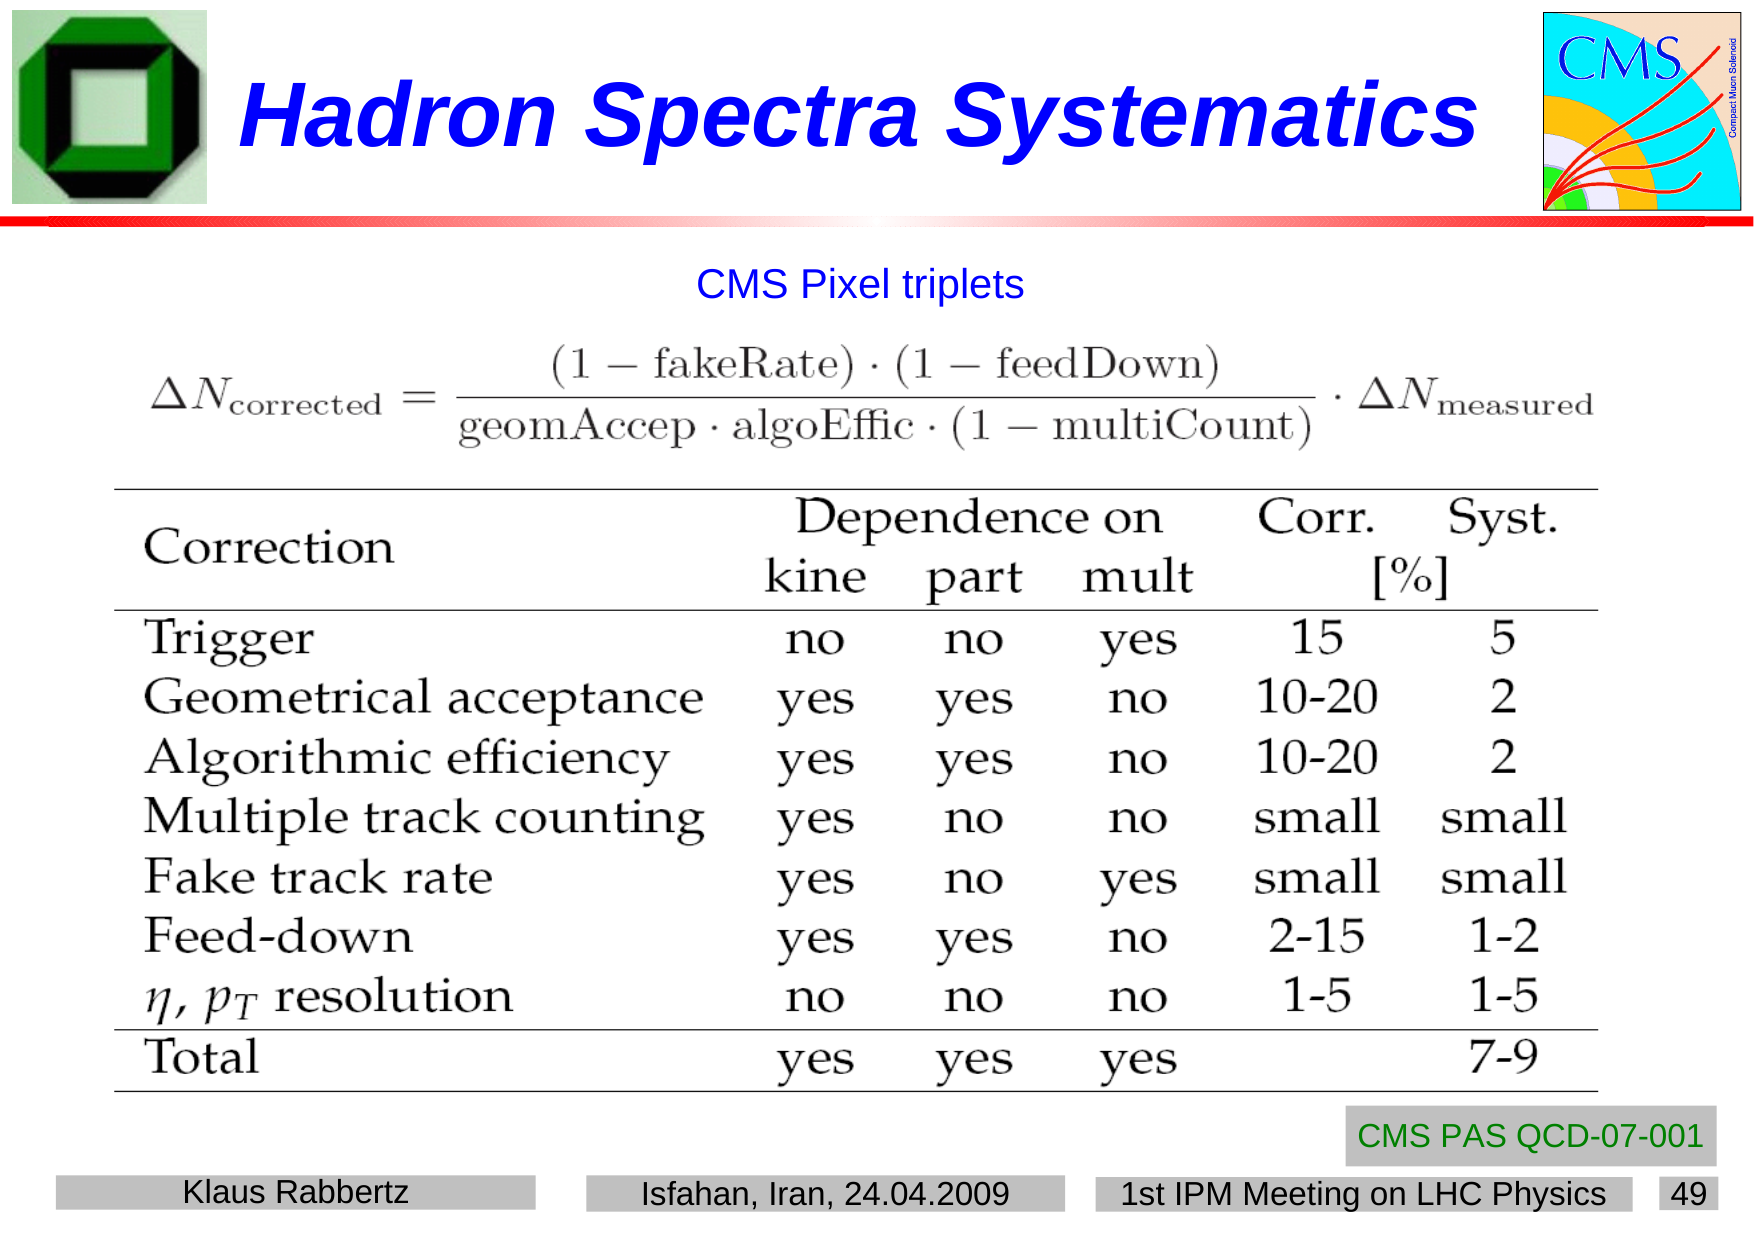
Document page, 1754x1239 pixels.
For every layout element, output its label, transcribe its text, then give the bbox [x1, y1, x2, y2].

text_box CMS PAS QCD-07-001 [1345, 1105, 1717, 1167]
title Hadron Spectra Systematics [220, 16, 1525, 213]
picture [128, 324, 1605, 461]
text_box CMS Pixel triplets [684, 248, 1038, 320]
picture [12, 10, 207, 204]
picture [1542, 11, 1742, 211]
picture [105, 478, 1609, 1103]
